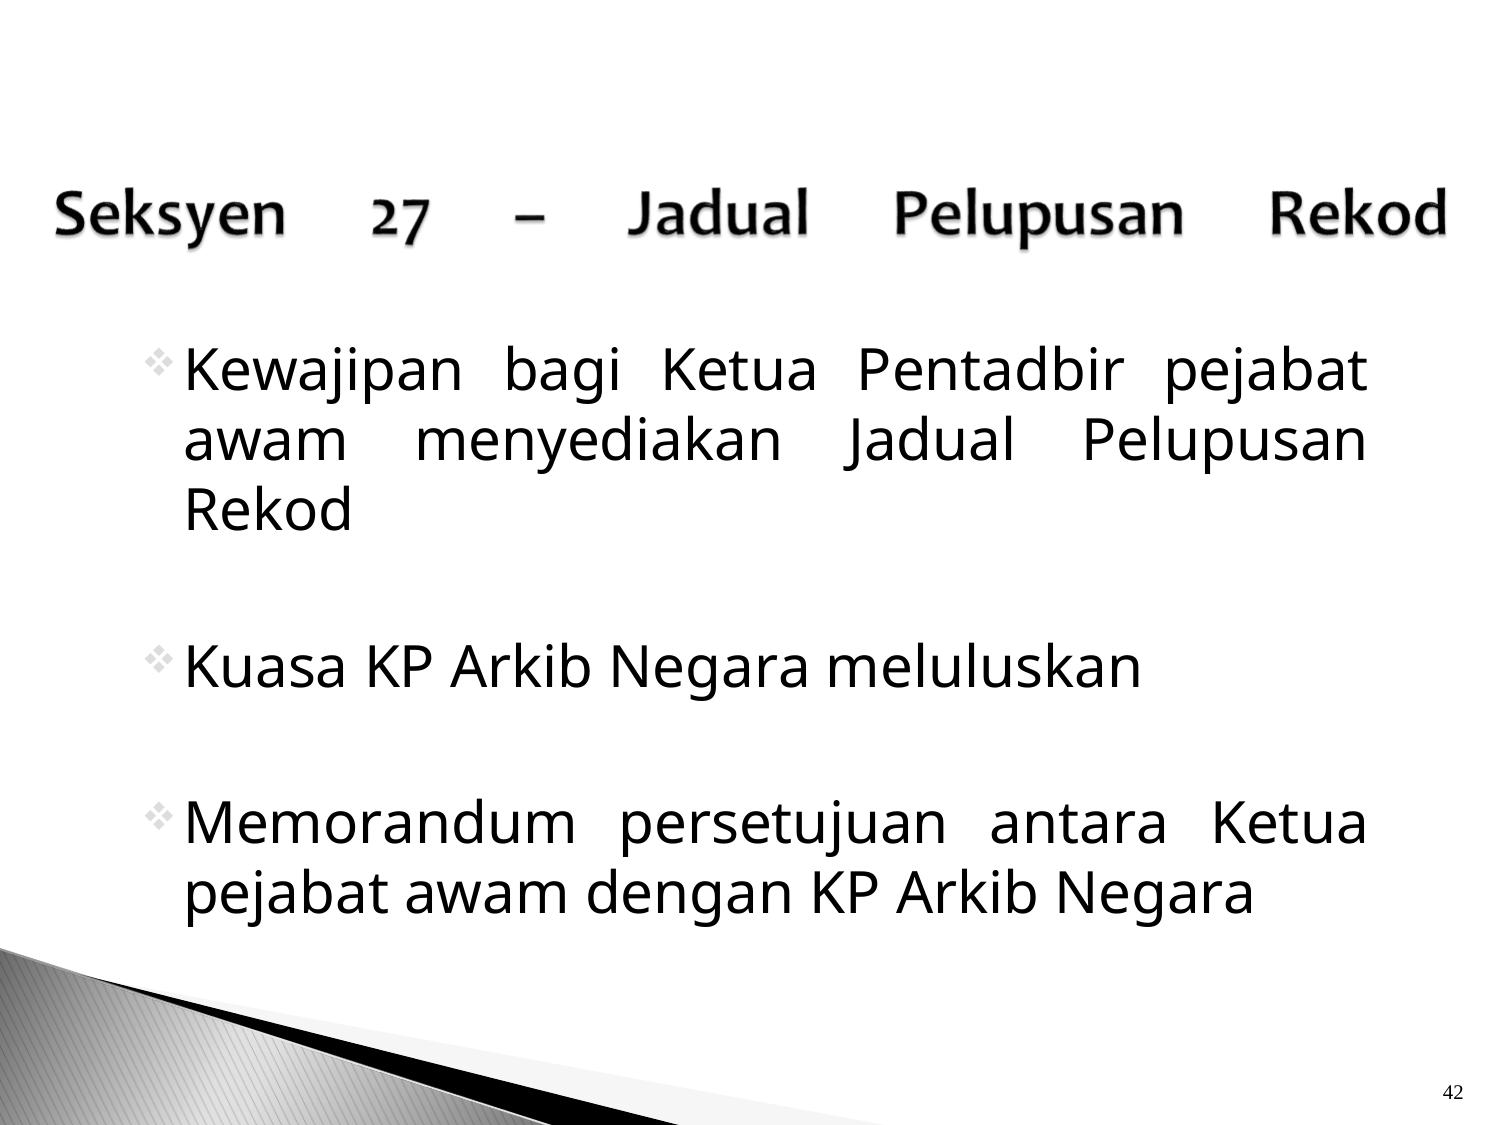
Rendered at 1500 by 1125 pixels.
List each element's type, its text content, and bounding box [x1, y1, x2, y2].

picture [0, 947, 559, 1125]
text_box <number> [1418, 1051, 1479, 1112]
picture [38, 163, 1464, 327]
list Kewajipan bagi Ketua Pentadbir pejabat awam menyediakan Jadual Pelupusan Rekod Kuasa KP Arkib Negara meluluskan Memorandum persetujuan antara Ketua pejabat awam dengan KP Arkib Negara [108, 327, 1384, 1032]
